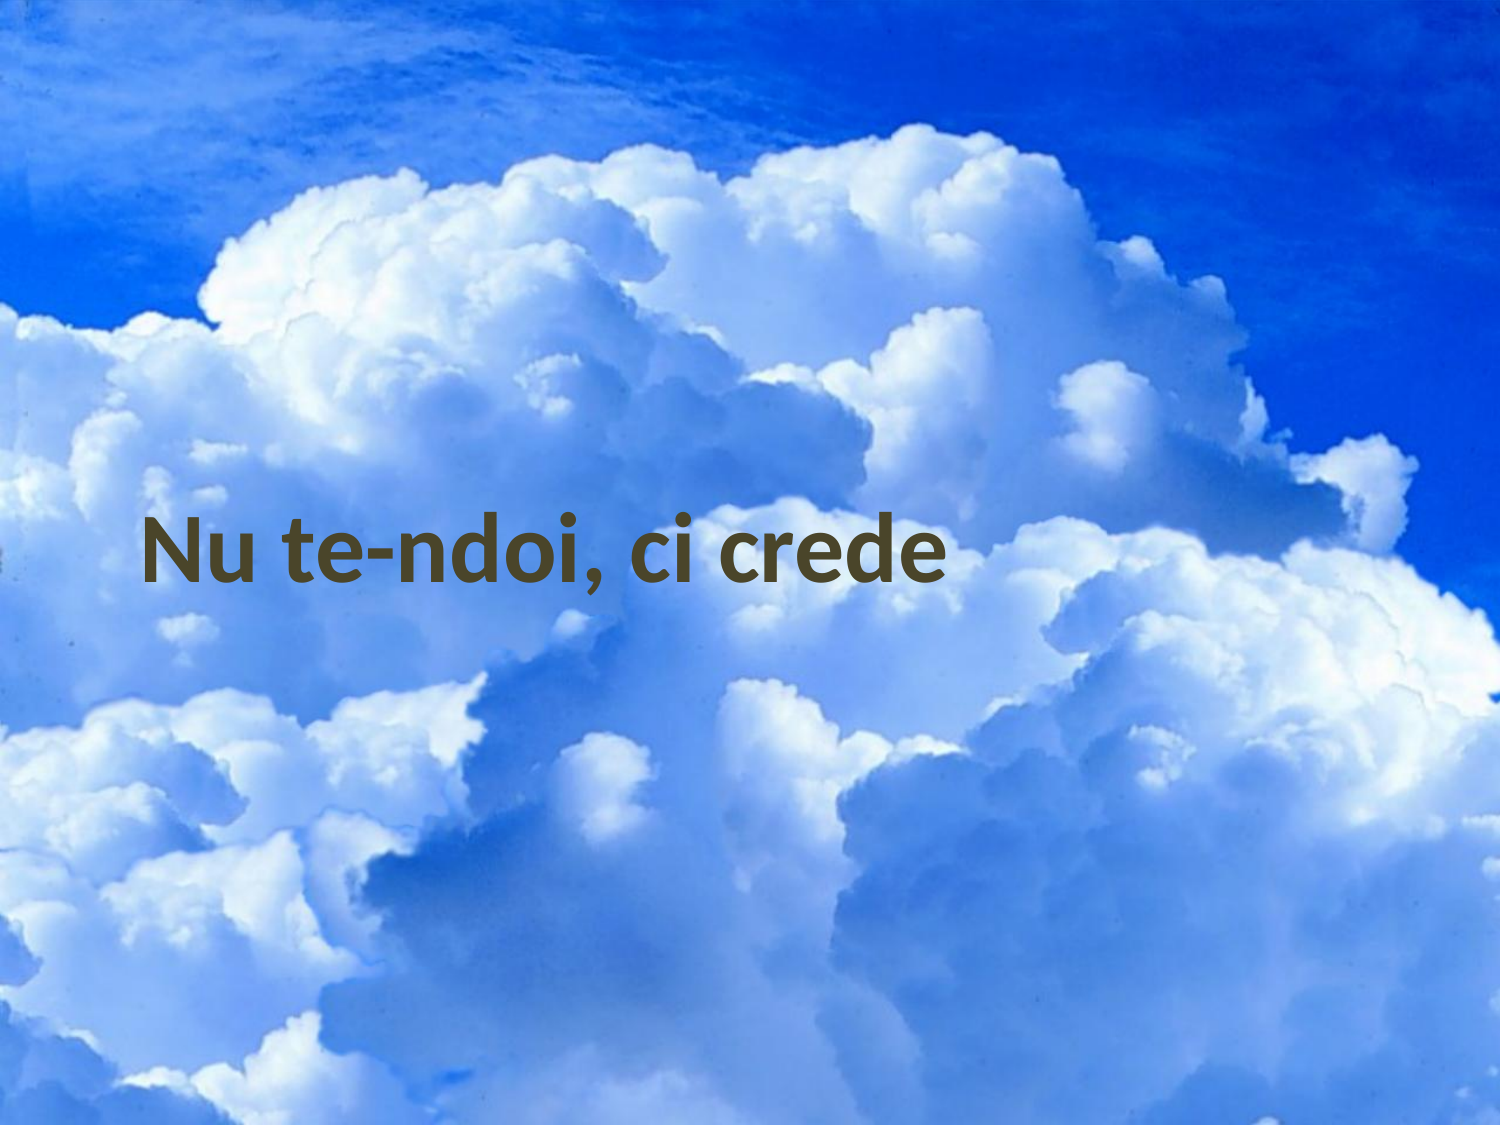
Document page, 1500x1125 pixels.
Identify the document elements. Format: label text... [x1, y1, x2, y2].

text_box Nu te-ndoi, ci crede [125, 474, 1463, 611]
picture [0, 0, 1500, 1125]
